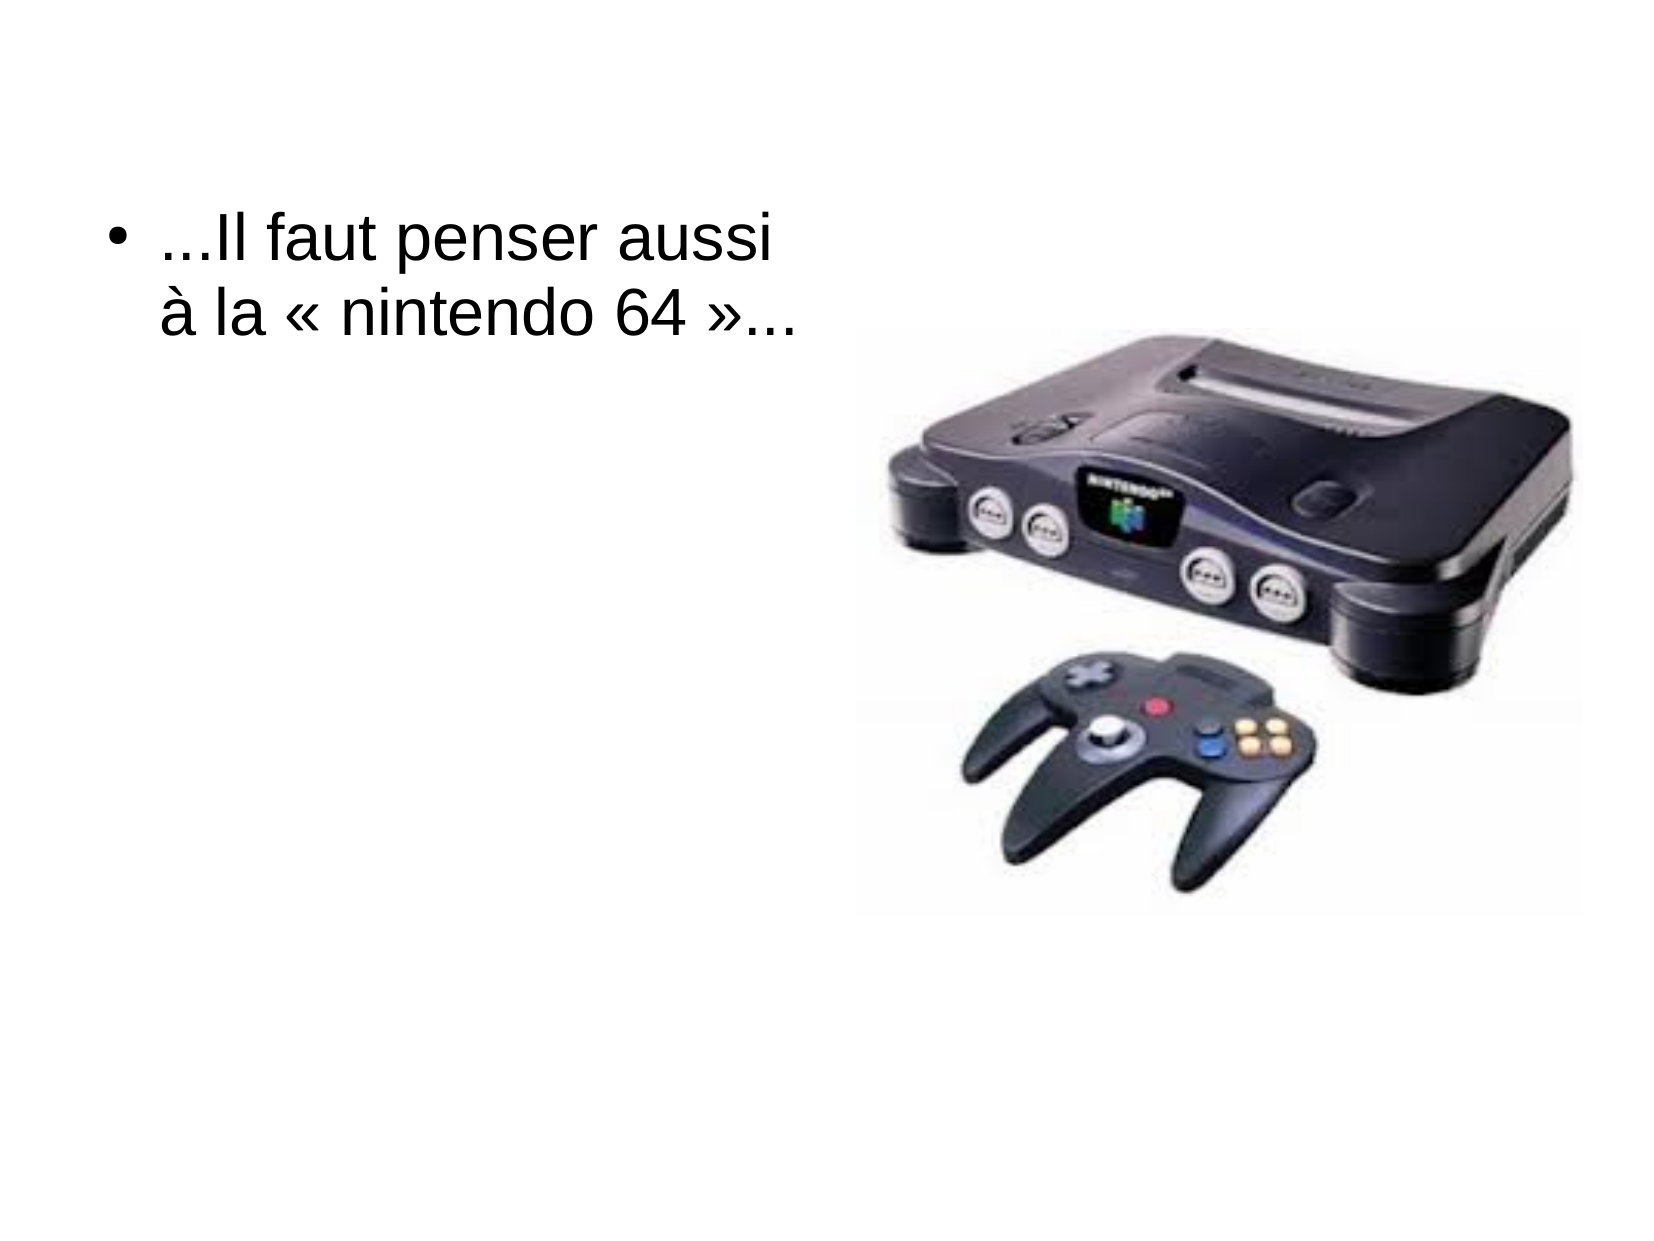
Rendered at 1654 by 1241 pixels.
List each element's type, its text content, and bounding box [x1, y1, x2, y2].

list ...Il faut penser aussi à la « nintendo 64 »... [88, 200, 815, 1004]
picture [856, 328, 1583, 916]
